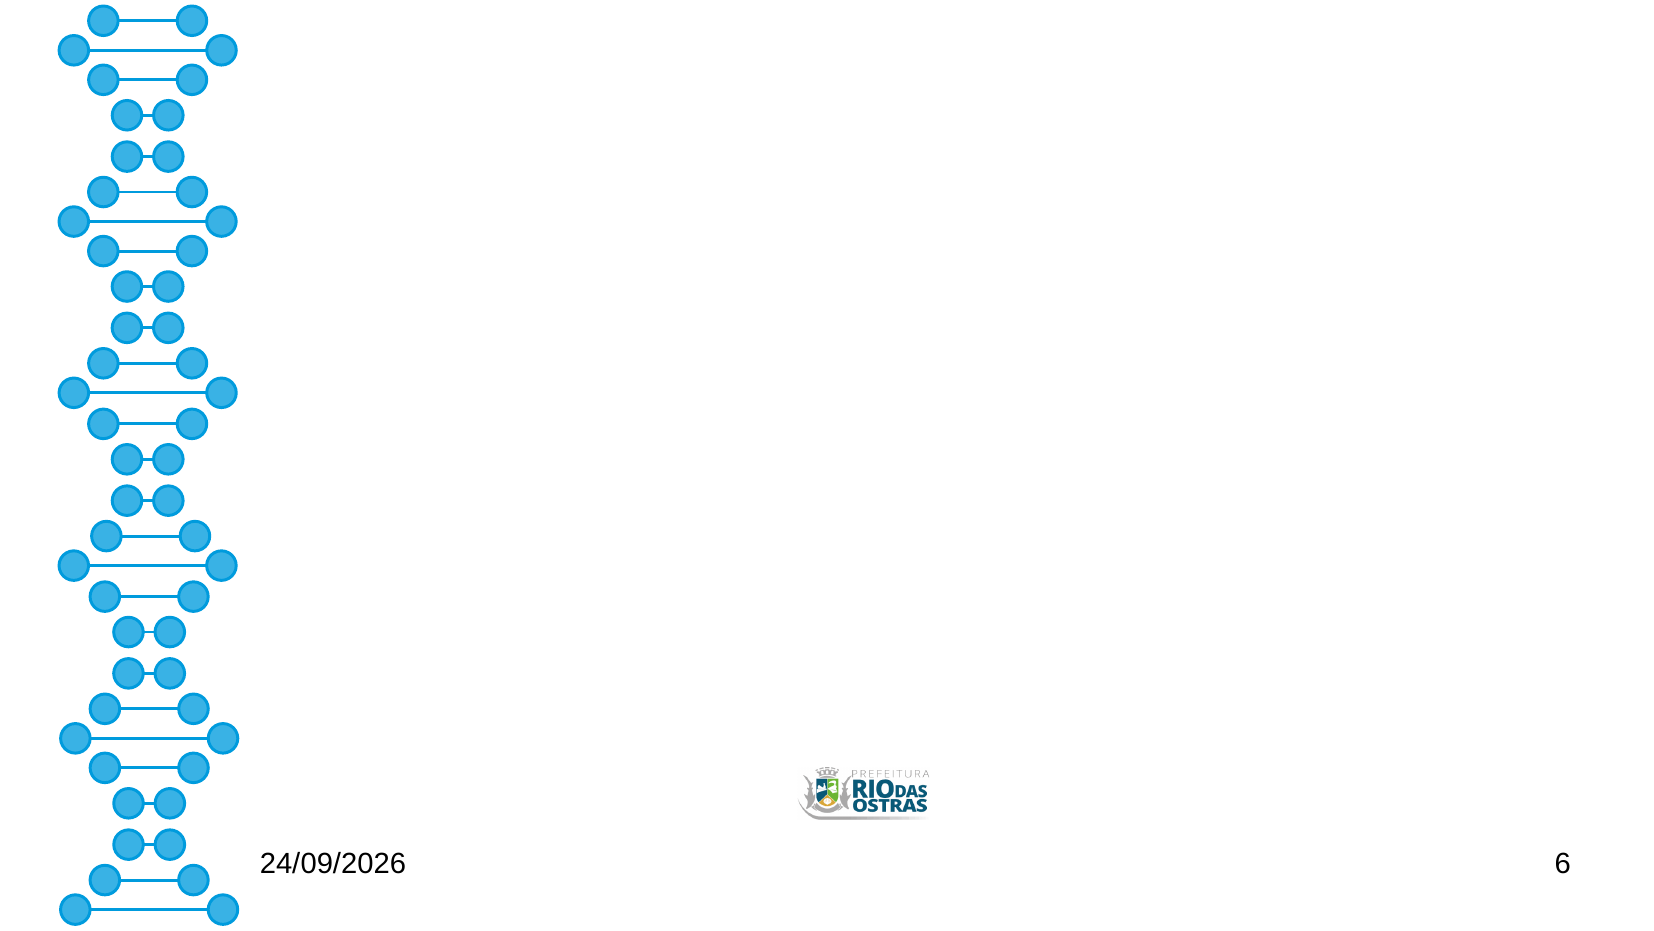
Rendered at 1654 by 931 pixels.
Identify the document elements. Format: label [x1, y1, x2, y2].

picture [797, 767, 930, 820]
